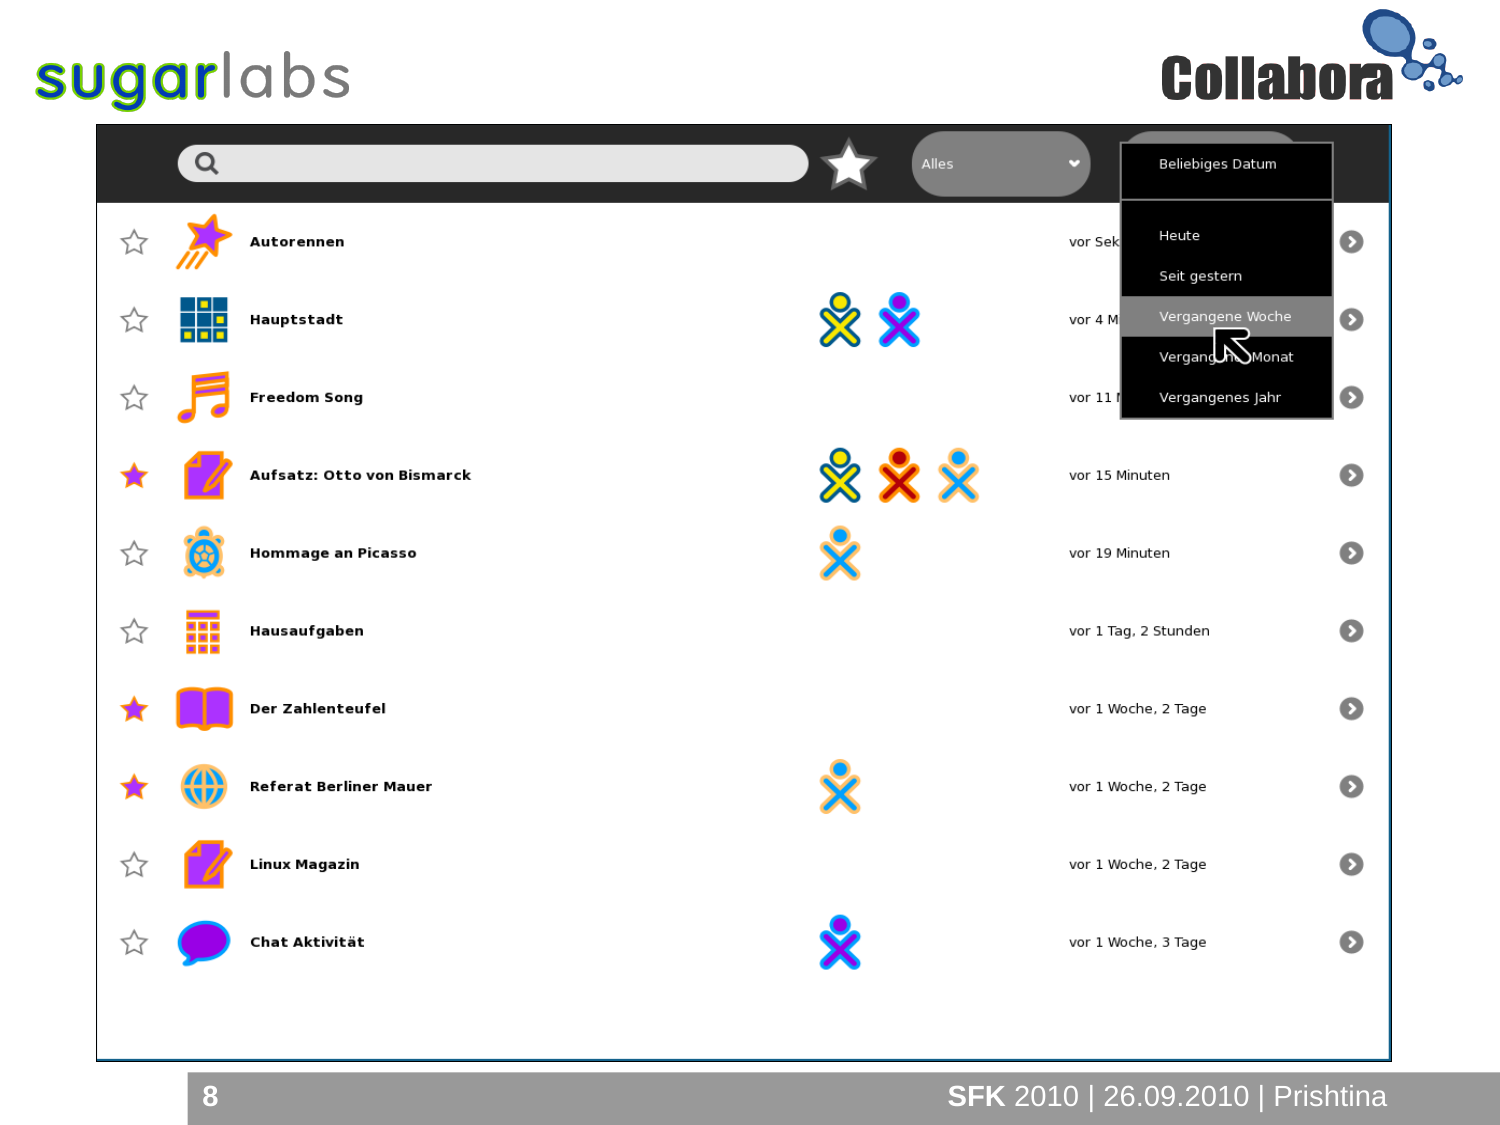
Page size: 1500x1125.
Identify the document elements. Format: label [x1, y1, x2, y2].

picture [35, 51, 349, 112]
text_box [97, 124, 1392, 1061]
picture [1162, 9, 1463, 100]
